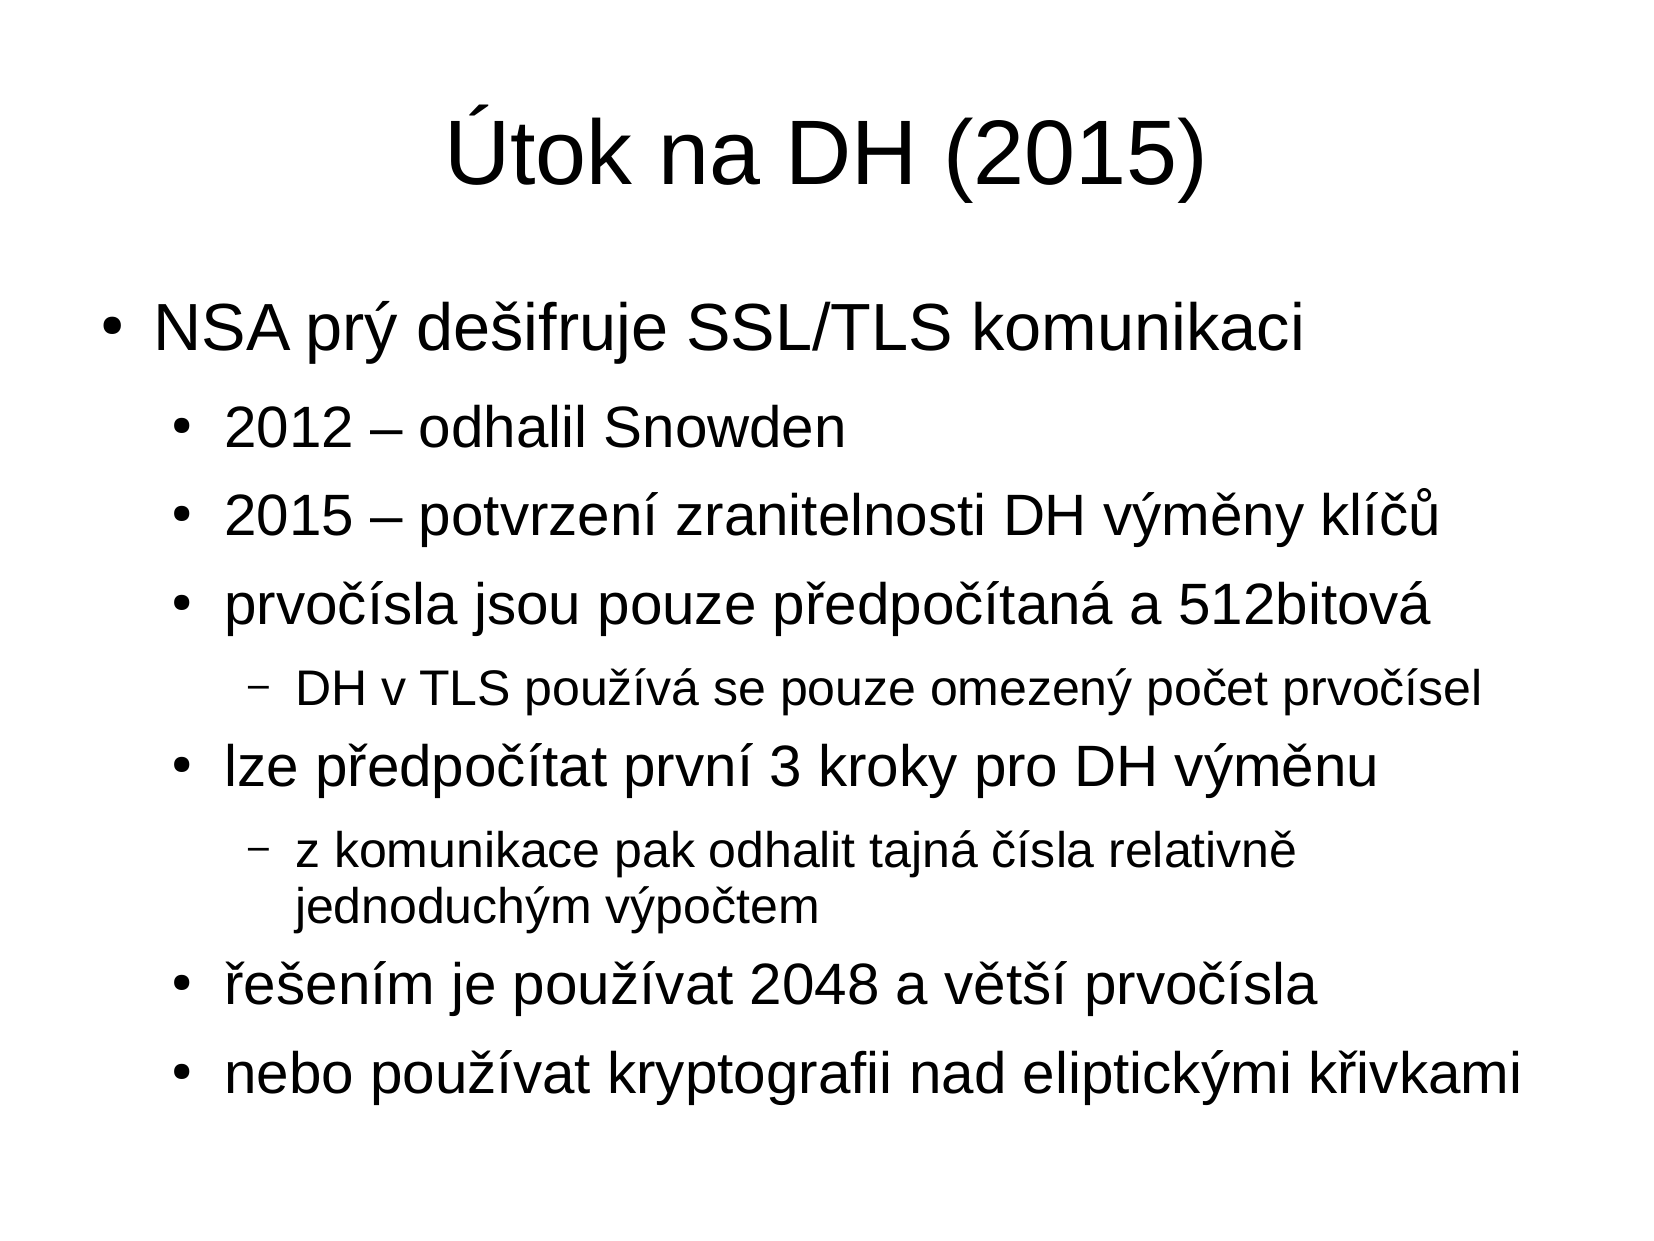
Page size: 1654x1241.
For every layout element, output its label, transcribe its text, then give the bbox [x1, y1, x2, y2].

list NSA prý dešifruje SSL/TLS komunikaci 2012 – odhalil Snowden 2015 – potvrzení zranitelnosti DH výměny klíčů prvočísla jsou pouze předpočítaná a 512bitová DH v TLS používá se pouze omezený počet prvočísel lze předpočítat první 3 kroky pro DH výměnu z komunikace pak odhalit tajná čísla relativně jednoduchým výpočtem řešením je používat 2048 a větší prvočísla nebo používat kryptografii nad eliptickými křivkami [82, 290, 1571, 1106]
title Útok na DH (2015) [82, 49, 1571, 257]
